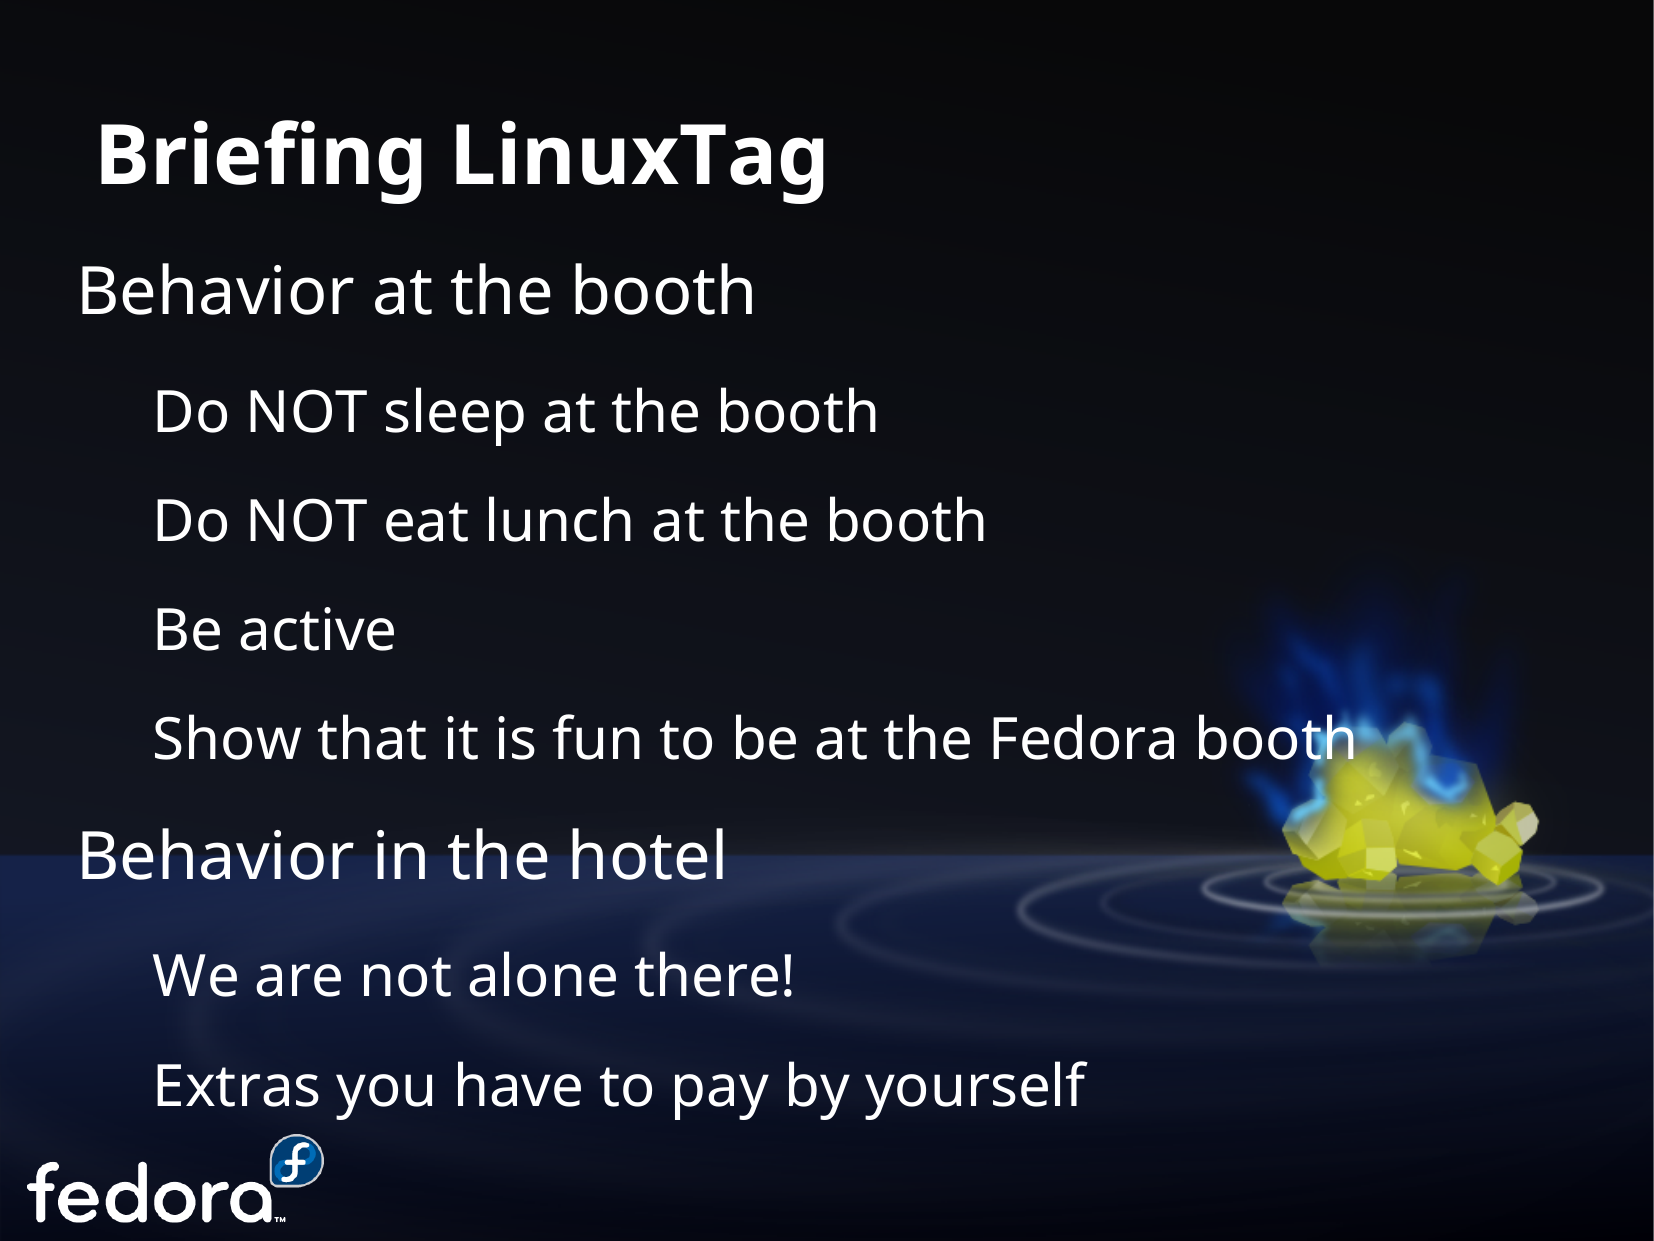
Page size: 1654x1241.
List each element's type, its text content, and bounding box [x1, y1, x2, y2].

list Behavior at the booth Do NOT sleep at the booth Do NOT eat lunch at the booth Be active Show that it is fun to be at the Fedora booth Behavior in the hotel We are not alone there! Extras you have to pay by yourself [59, 236, 1624, 1063]
picture [0, 0, 1654, 1241]
title Briefing LinuxTag [59, 88, 1624, 207]
